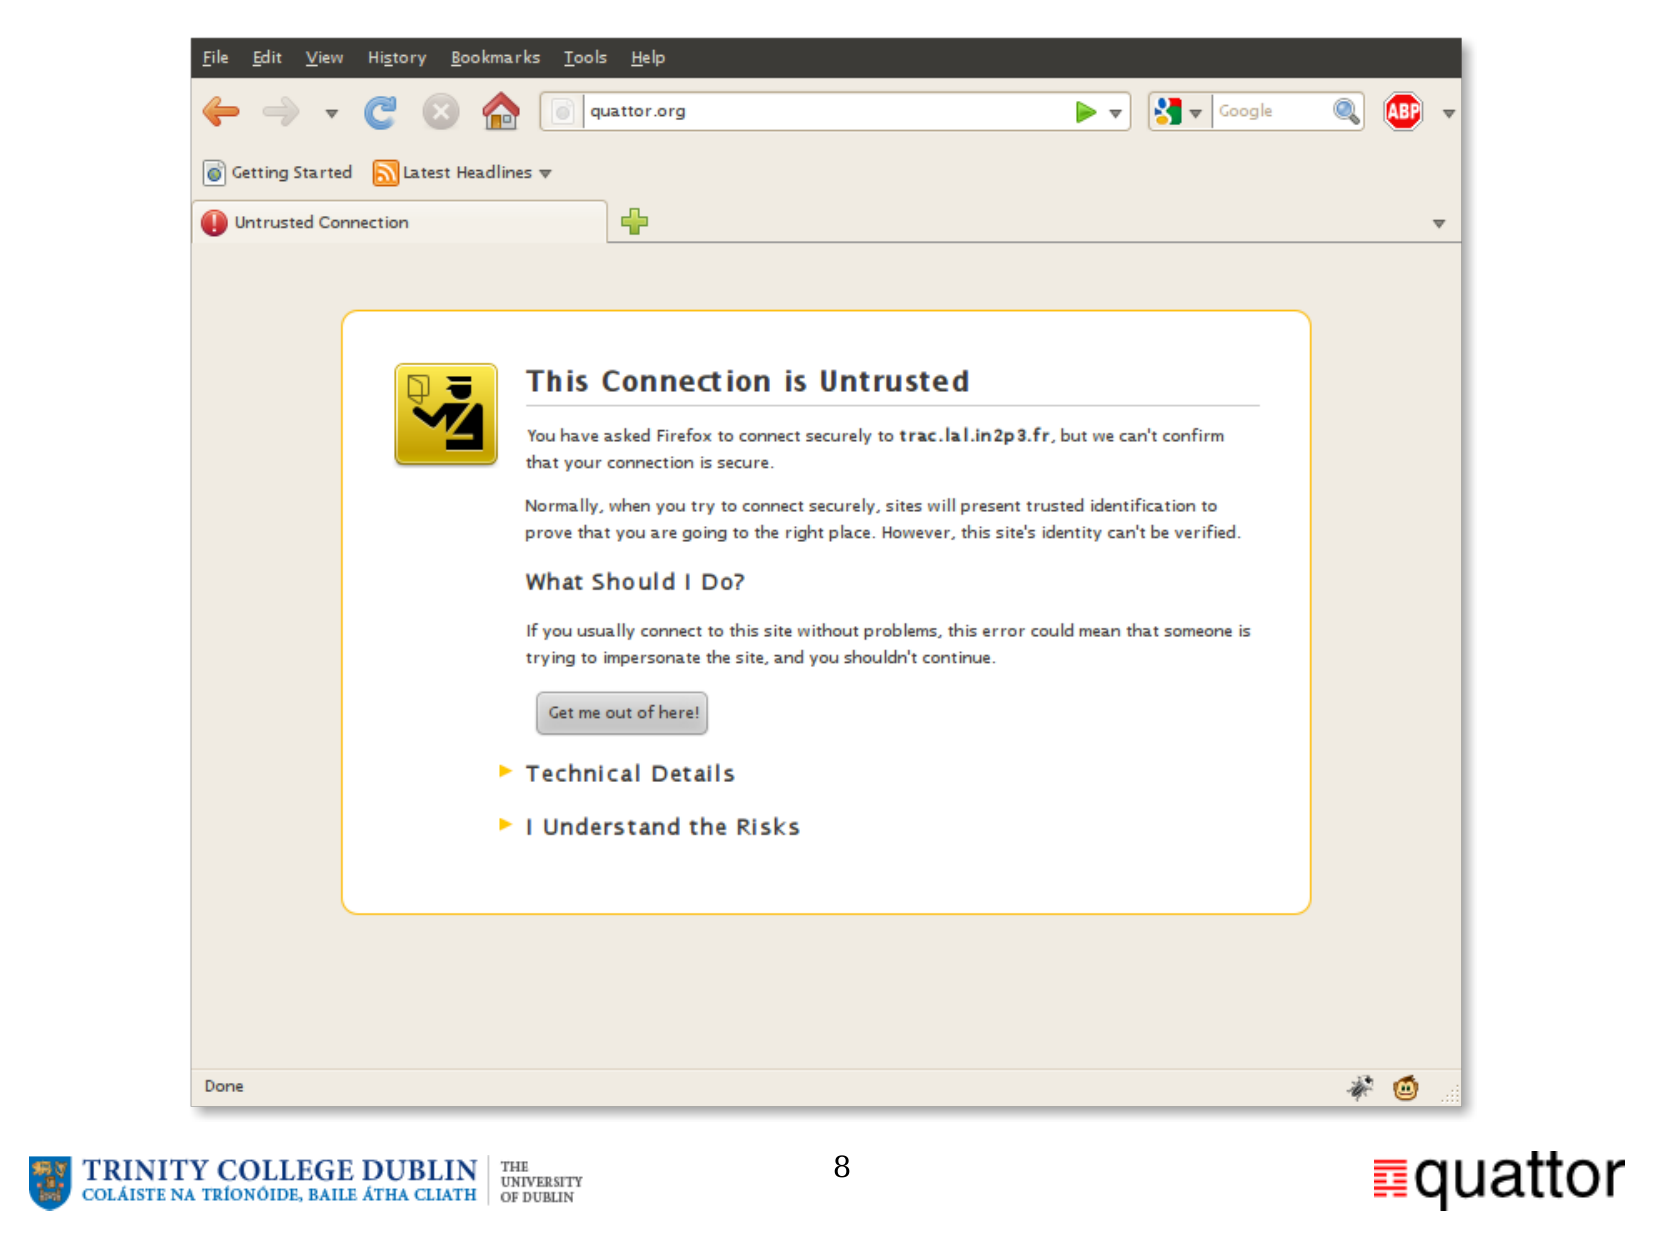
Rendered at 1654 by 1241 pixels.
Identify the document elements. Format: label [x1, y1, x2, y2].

picture [29, 1155, 588, 1211]
picture [1374, 1151, 1625, 1211]
picture [183, 30, 1477, 1123]
